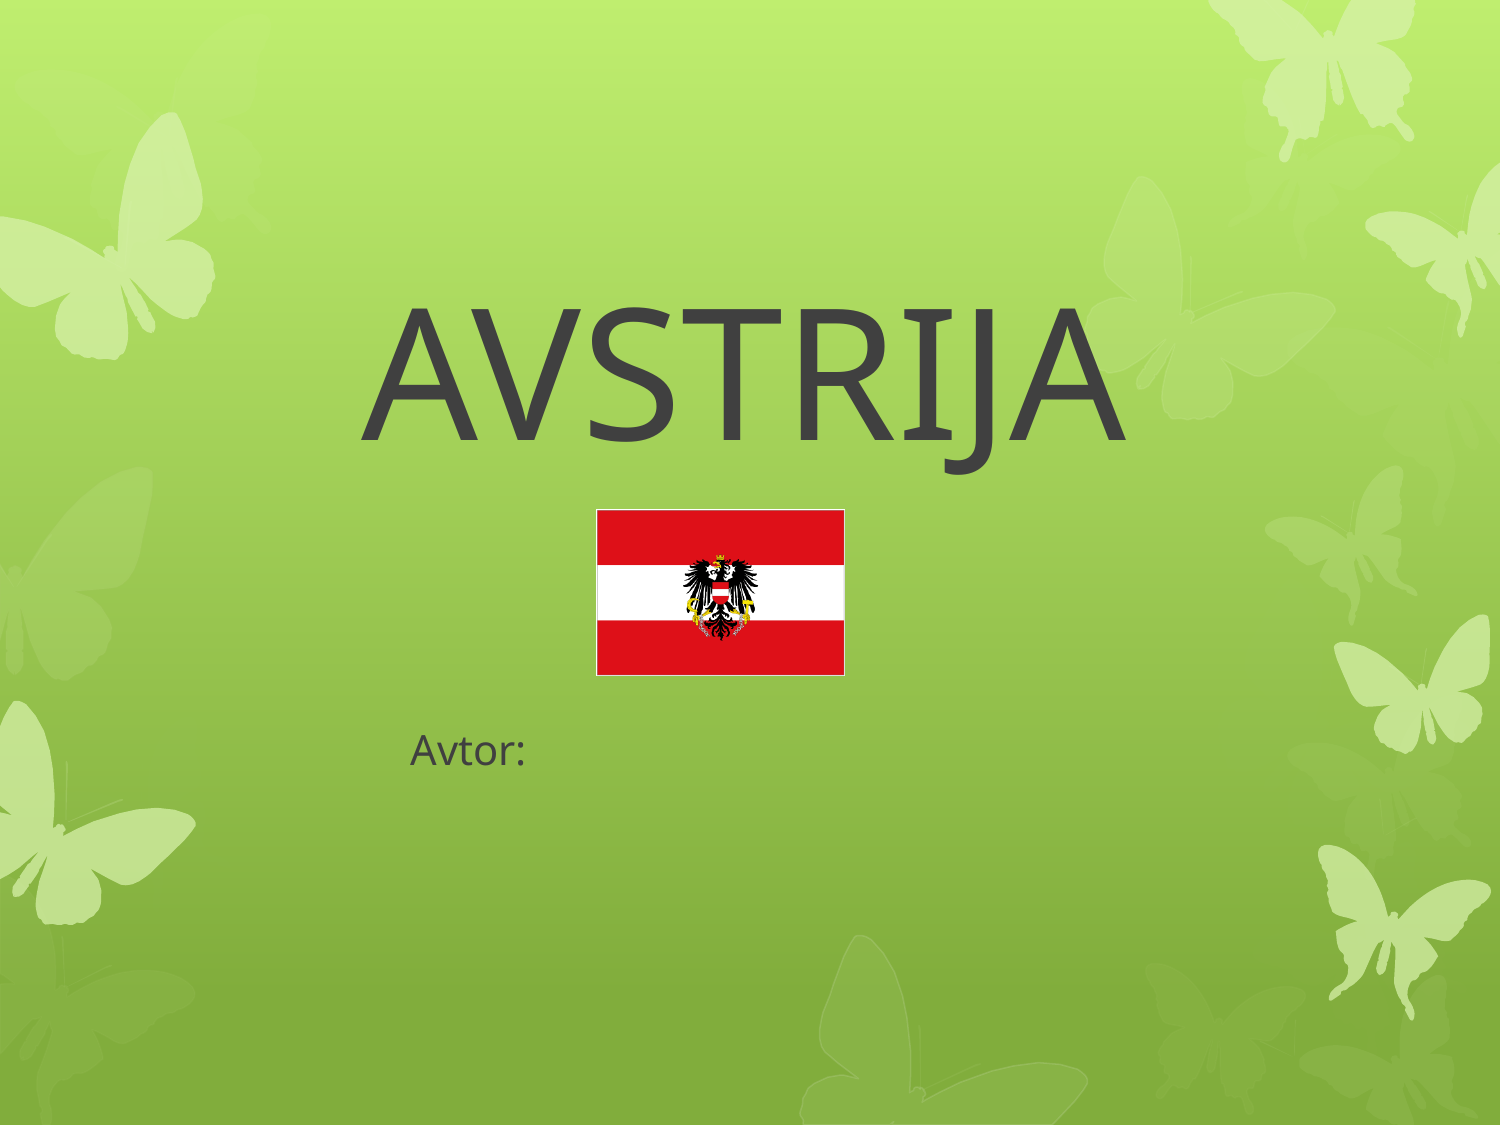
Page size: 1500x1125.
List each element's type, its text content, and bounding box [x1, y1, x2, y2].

subtitle Avtor: [395, 716, 1500, 1004]
picture [596, 509, 845, 676]
title AVSTRIJA [100, 184, 1389, 485]
